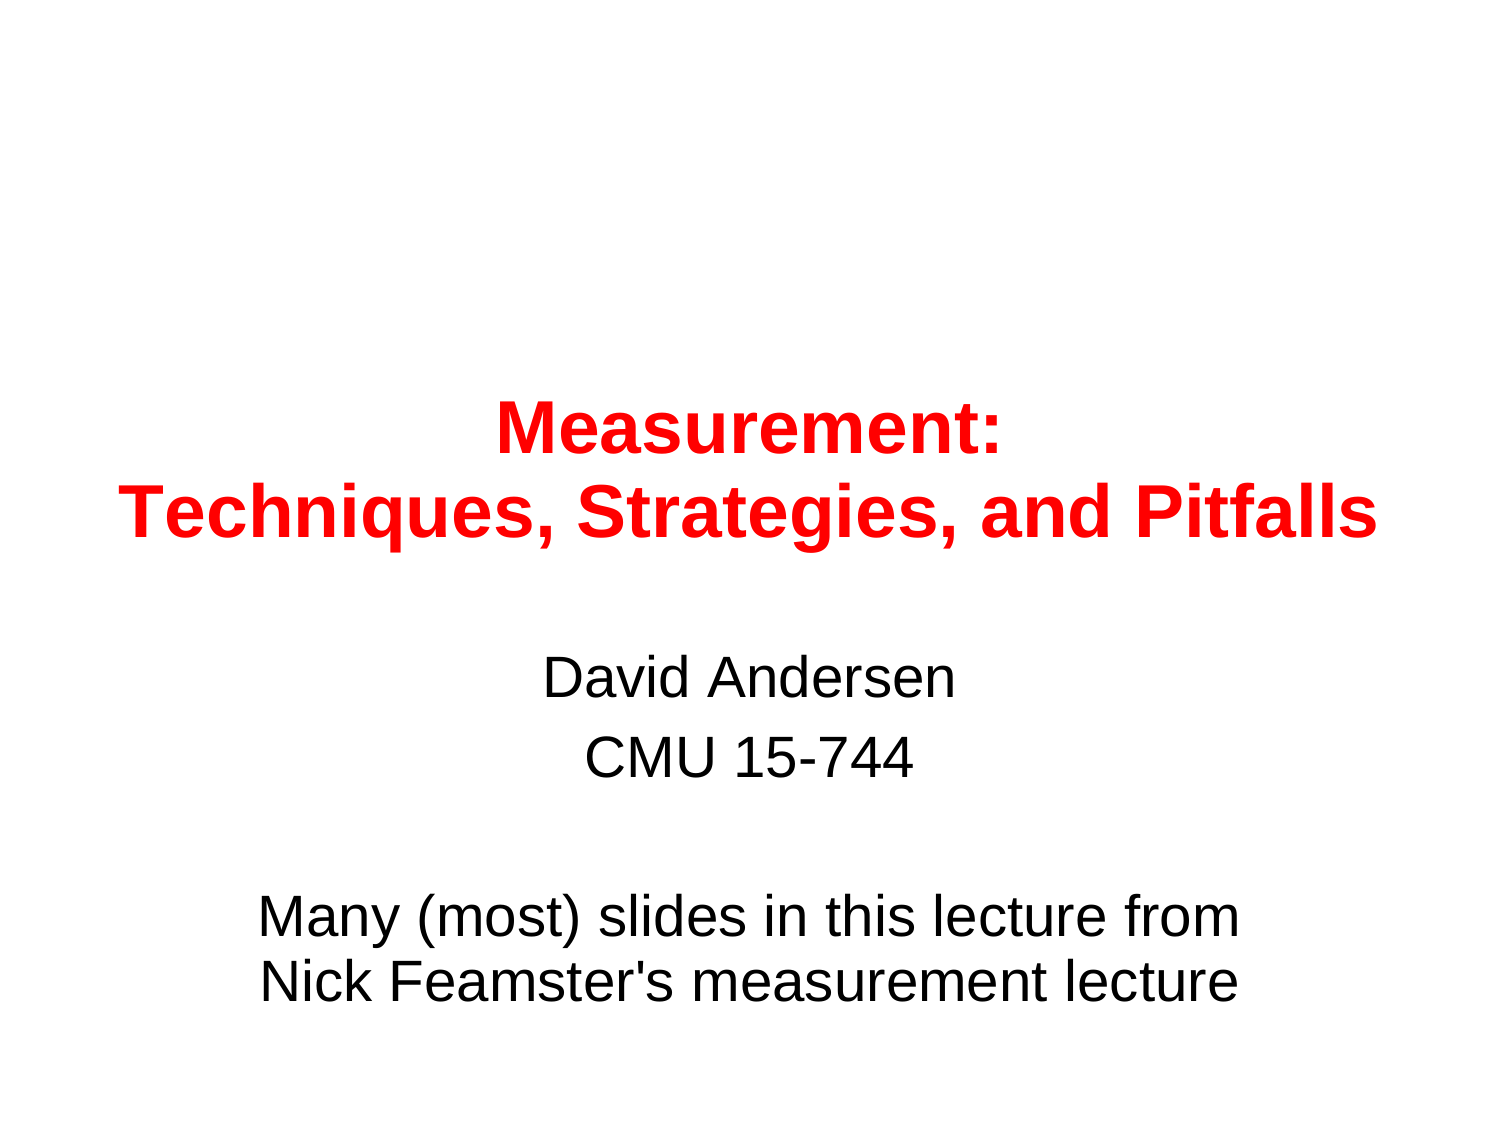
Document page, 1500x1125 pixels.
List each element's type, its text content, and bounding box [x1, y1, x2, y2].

title Measurement: Techniques, Strategies, and Pitfalls [87, 349, 1413, 591]
subtitle David Andersen CMU 15-744 Many (most) slides in this lecture from Nick Feamster's measurement lecture [225, 637, 1276, 1060]
